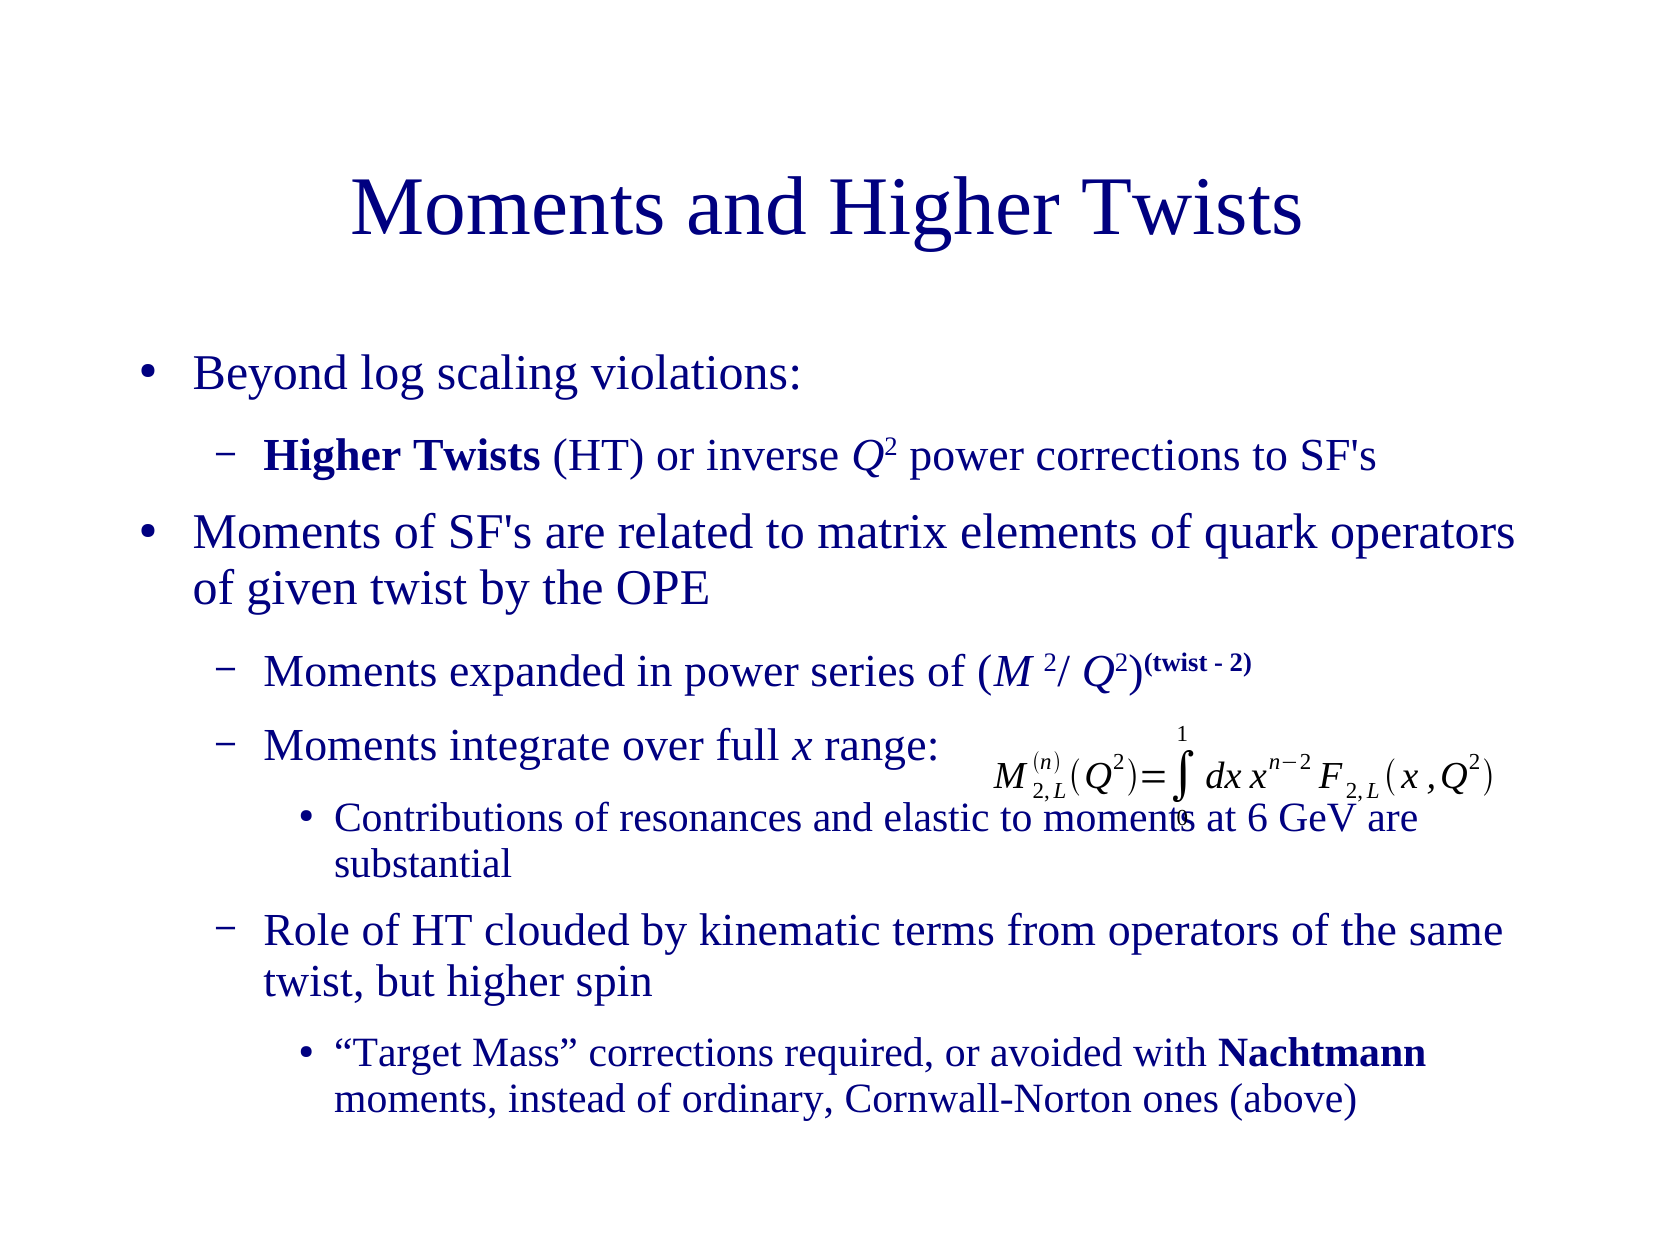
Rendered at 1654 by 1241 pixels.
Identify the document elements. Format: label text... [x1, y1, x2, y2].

chart [982, 720, 1504, 833]
title Moments and Higher Twists [121, 102, 1534, 311]
list Beyond log scaling violations: Higher Twists (HT) or inverse Q2 power corrections to SF's Moments of SF's are related to matrix elements of quark operators of given twist by the OPE Moments expanded in power series of (M 2/ Q2)(twist - 2) Moments integrate over full x range: Contributions of resonances and elastic to moments at 6 GeV are substantial Role of HT clouded by kinematic terms from operators of the same twist, but higher spin “Target Mass” corrections required, or avoided with Nachtmann moments, instead of ordinary, Cornwall-Norton ones (above) [121, 344, 1534, 1181]
